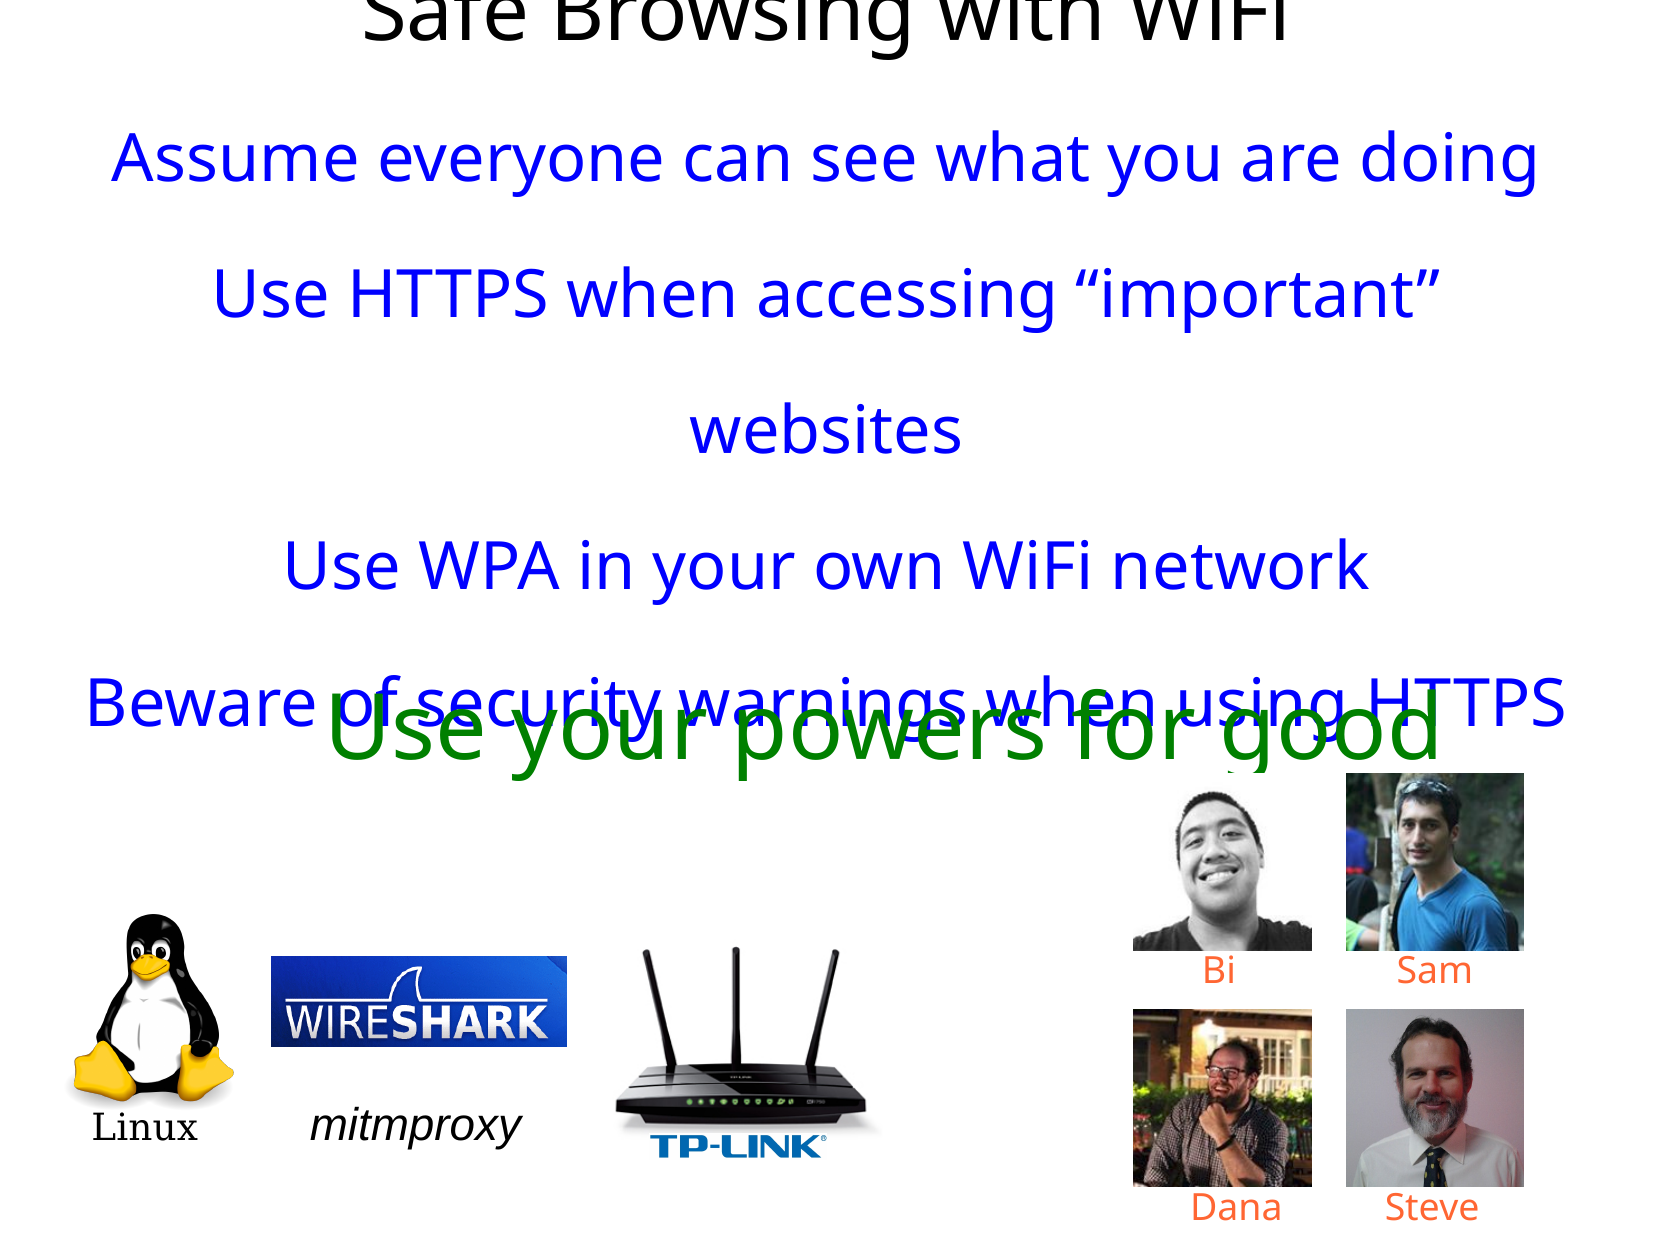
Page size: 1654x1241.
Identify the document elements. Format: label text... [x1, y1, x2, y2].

text_box Bi [1187, 936, 1251, 1004]
text_box Linux [76, 1098, 214, 1158]
text_box mitmproxy [295, 1091, 537, 1158]
text_box Sam [1381, 936, 1487, 1004]
picture [64, 904, 243, 1111]
text_box Dana [1175, 1172, 1291, 1241]
picture [271, 956, 567, 1048]
text_box Use your powers for good [310, 653, 1385, 776]
text_box Steve [1370, 1172, 1503, 1241]
picture [1133, 1009, 1312, 1188]
picture [596, 927, 883, 1160]
subtitle Safe Browsing with WiFi Assume everyone can see what you are doing Use HTTPS when accessing “important” websites Use WPA in your own WiFi network Beware of security warnings when using HTTPS [82, 49, 1571, 744]
picture [1133, 773, 1312, 951]
picture [1346, 1009, 1524, 1188]
picture [1346, 773, 1524, 951]
